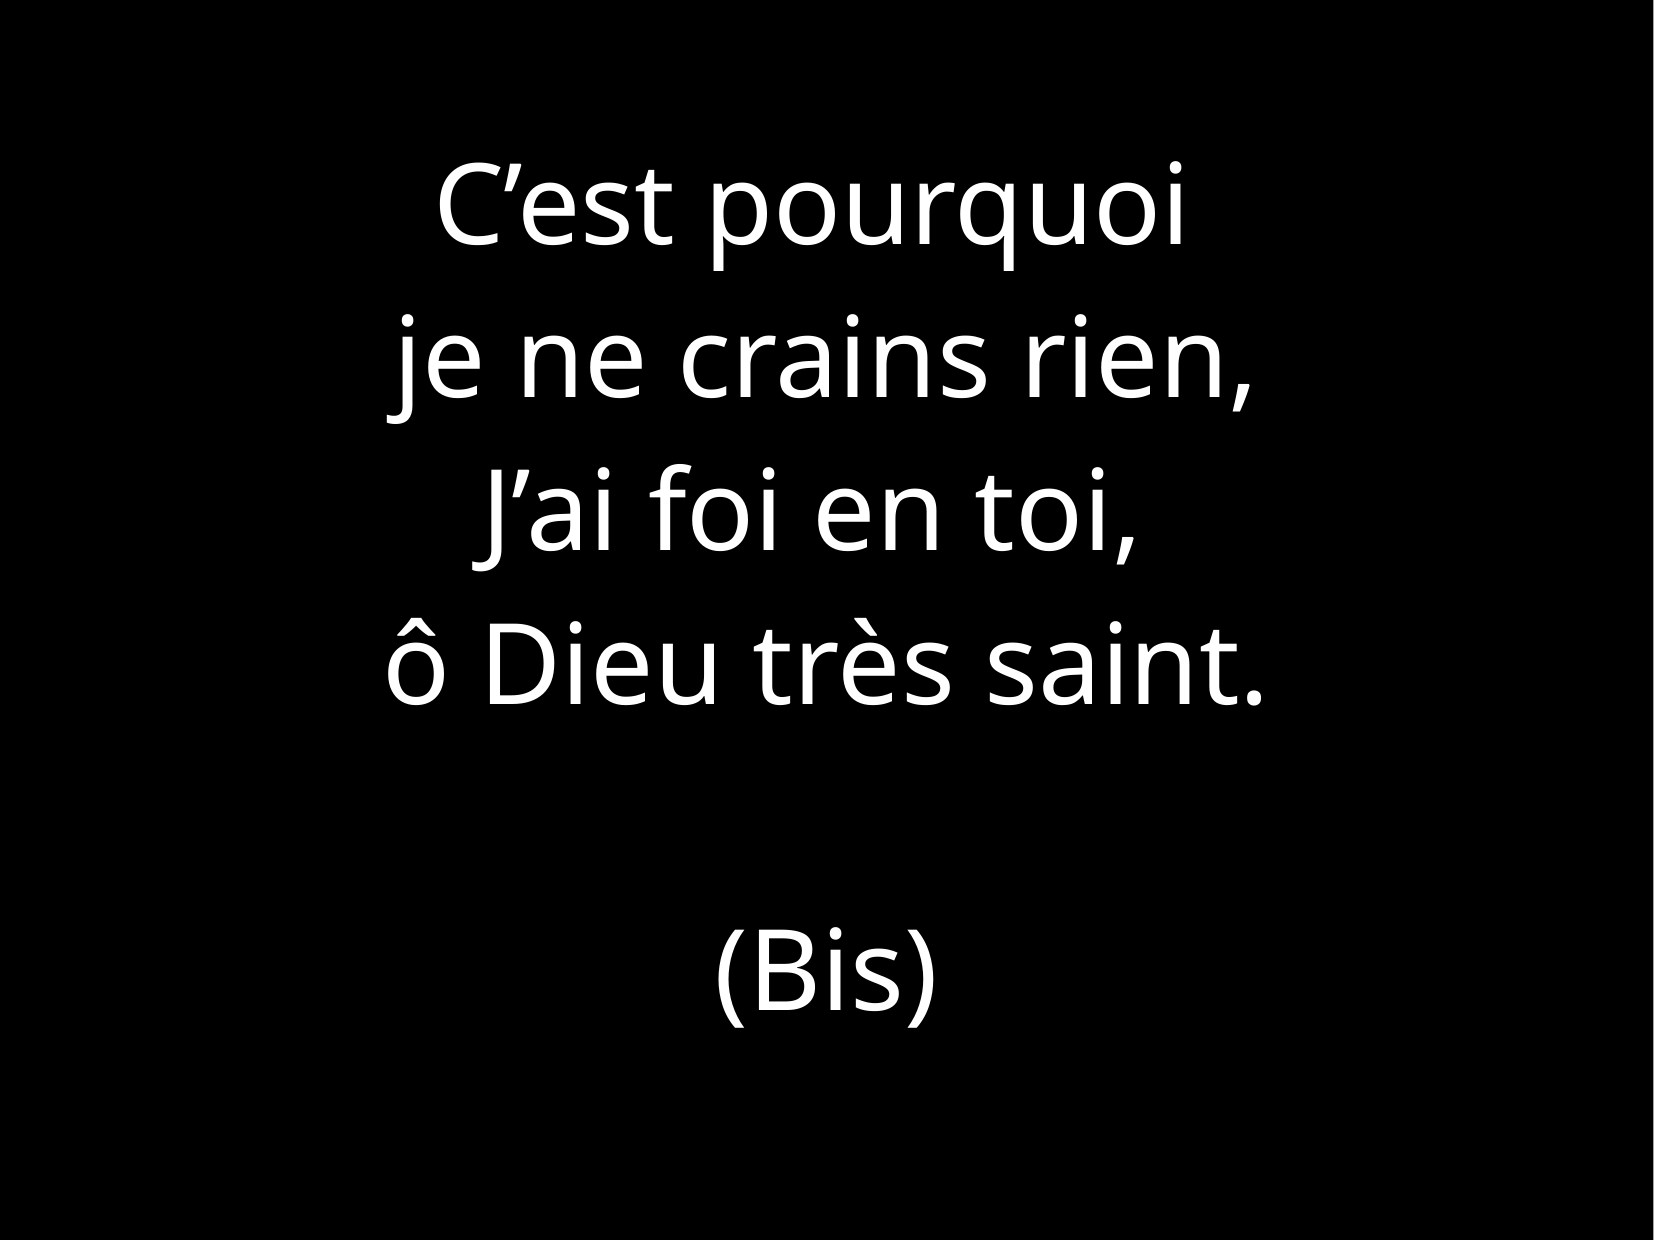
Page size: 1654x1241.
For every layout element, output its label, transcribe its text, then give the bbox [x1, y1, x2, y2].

subtitle C’est pourquoi je ne crains rien, J’ai foi en toi, ô Dieu très saint. (Bis) [82, 59, 1571, 1109]
